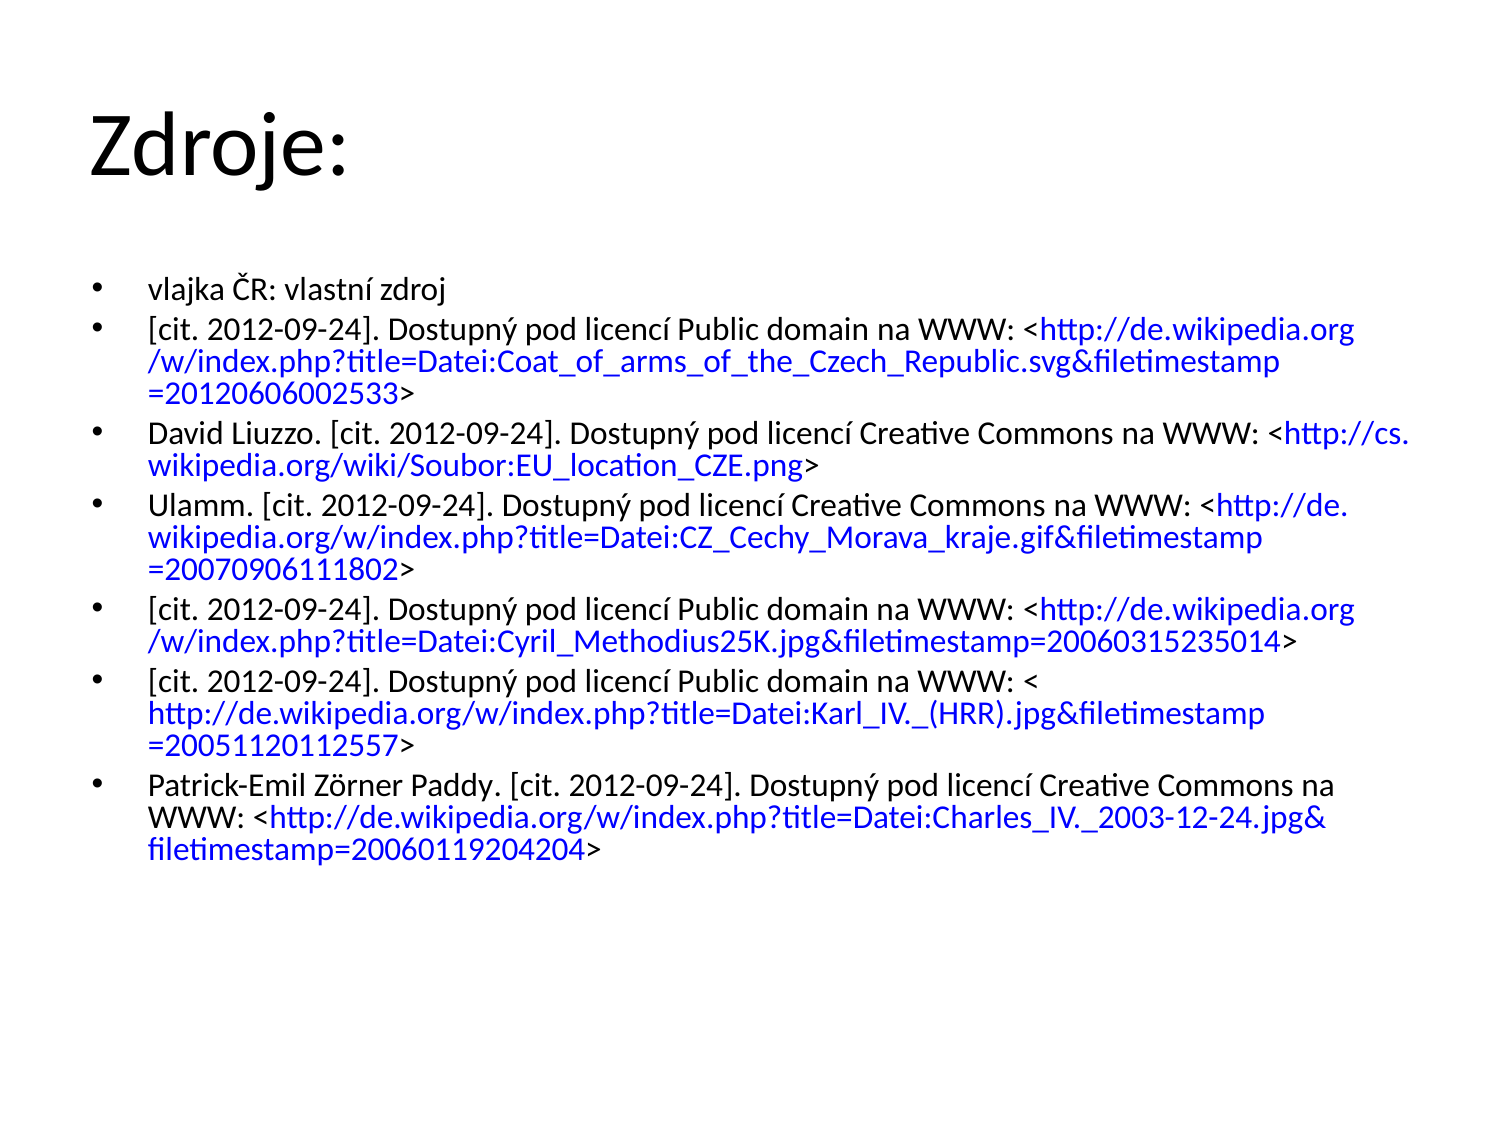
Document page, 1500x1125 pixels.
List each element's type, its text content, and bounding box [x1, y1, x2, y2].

list vlajka ČR: vlastní zdroj [cit. 2012-09-24]. Dostupný pod licencí Public domain na WWW: <http://de.wikipedia.org/w/index.php?title=Datei:Coat_of_arms_of_the_Czech_Republic.svg&filetimestamp=20120606002533> David Liuzzo. [cit. 2012-09-24]. Dostupný pod licencí Creative Commons na WWW: <http://cs.wikipedia.org/wiki/Soubor:EU_location_CZE.png> Ulamm. [cit. 2012-09-24]. Dostupný pod licencí Creative Commons na WWW: <http://de.wikipedia.org/w/index.php?title=Datei:CZ_Cechy_Morava_kraje.gif&filetimestamp=20070906111802> [cit. 2012-09-24]. Dostupný pod licencí Public domain na WWW: <http://de.wikipedia.org/w/index.php?title=Datei:Cyril_Methodius25K.jpg&filetimestamp=20060315235014> [cit. 2012-09-24]. Dostupný pod licencí Public domain na WWW: <http://de.wikipedia.org/w/index.php?title=Datei:Karl_IV._(HRR).jpg&filetimestamp=20051120112557> Patrick-Emil Zörner Paddy. [cit. 2012-09-24]. Dostupný pod licencí Creative Commons na WWW: <http://de.wikipedia.org/w/index.php?title=Datei:Charles_IV._2003-12-24.jpg&filetimestamp=20060119204204> [76, 267, 1427, 1010]
title Zdroje: [75, 45, 1426, 233]
